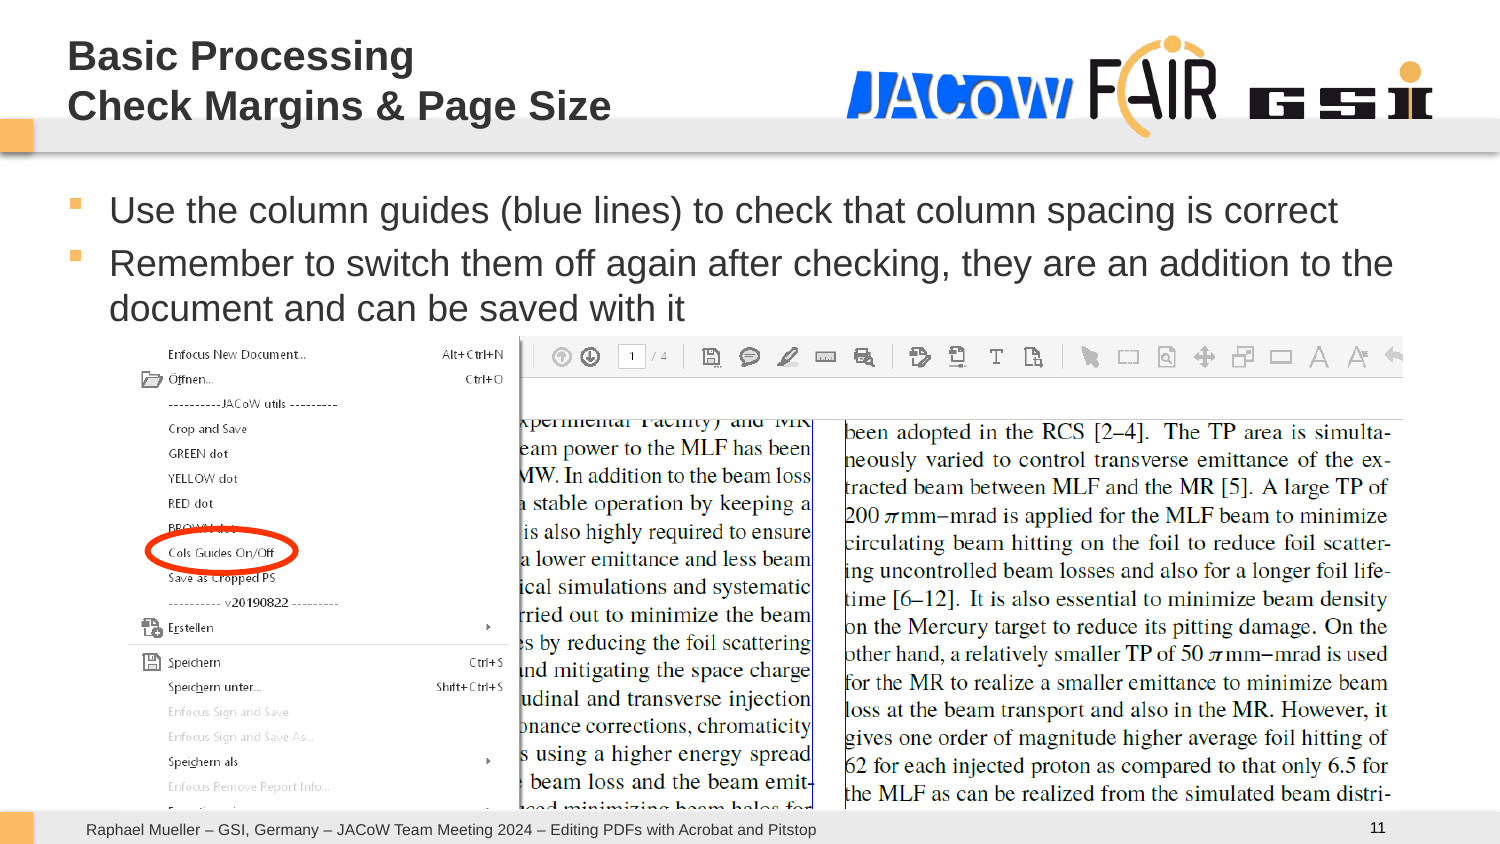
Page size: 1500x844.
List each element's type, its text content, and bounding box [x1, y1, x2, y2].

list Use the column guides (blue lines) to check that column spacing is correct Remember to switch them off again after checking, they are an addition to the document and can be saved with it [52, 178, 1434, 782]
list Basic Processing Check Margins & Page Size [52, 21, 1048, 137]
picture [118, 336, 1403, 810]
picture [1248, 59, 1434, 119]
picture [1048, 69, 1075, 119]
picture [1089, 33, 1217, 140]
title [0, 38, 1006, 135]
